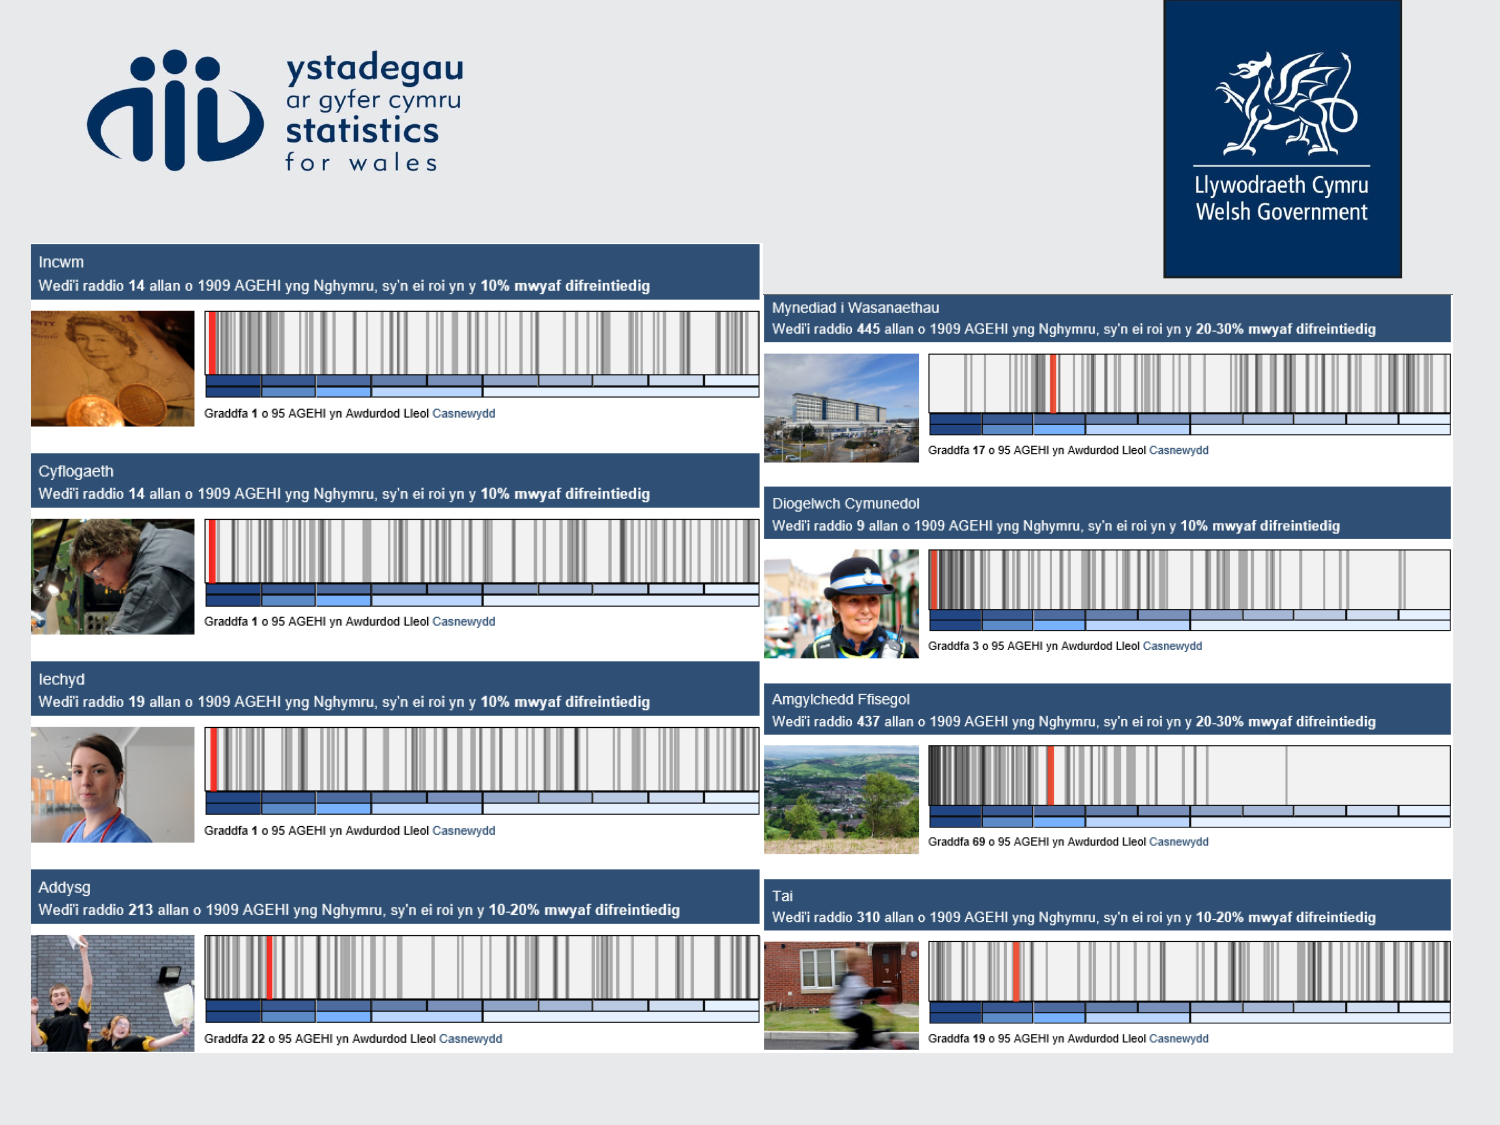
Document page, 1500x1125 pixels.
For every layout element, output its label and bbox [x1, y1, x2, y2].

picture [31, 243, 1453, 1053]
